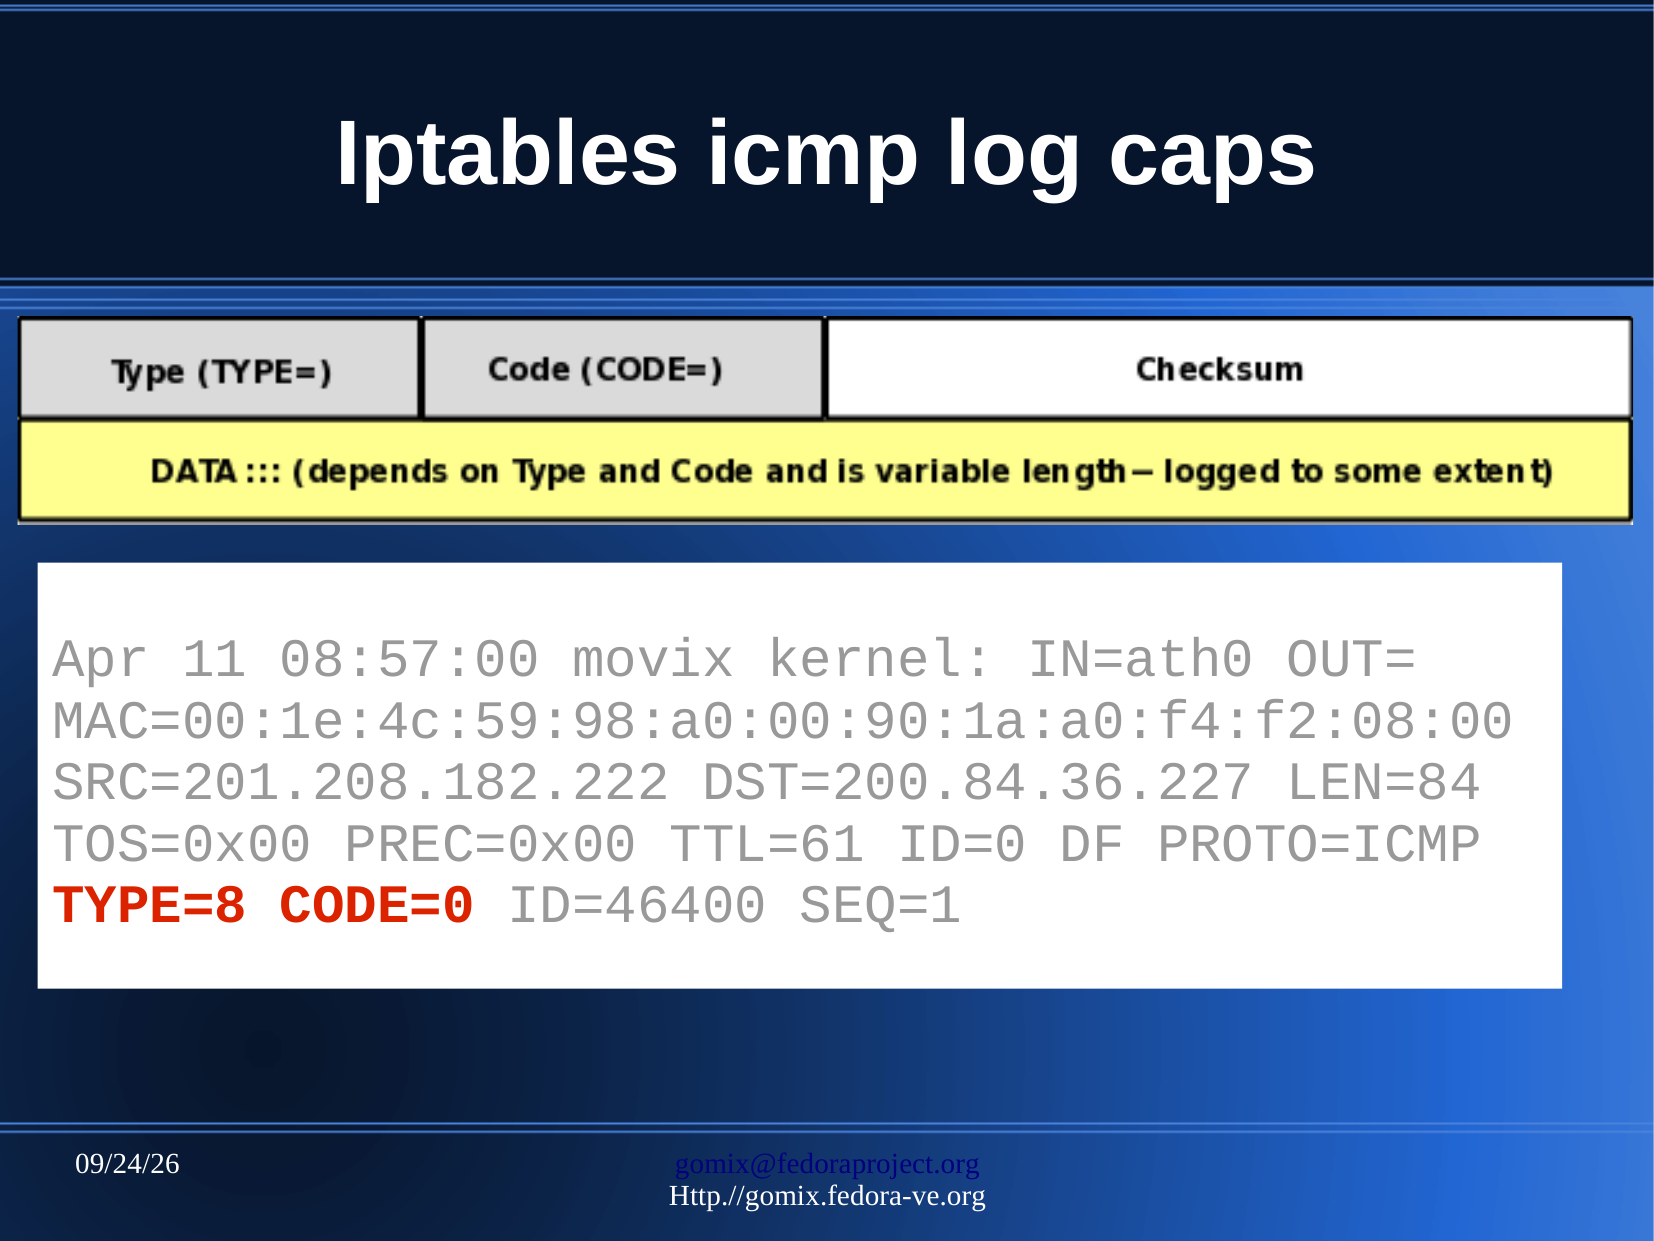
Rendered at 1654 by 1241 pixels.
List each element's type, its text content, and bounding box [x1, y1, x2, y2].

title Iptables icmp log caps [82, 49, 1571, 257]
picture [0, 0, 1654, 1241]
text_box Apr 11 08:57:00 movix kernel: IN=ath0 OUT= MAC=00:1e:4c:59:98:a0:00:90:1a:a0:f4:f2:08:00 SRC=201.208.182.222 DST=200.84.36.227 LEN=84 TOS=0x00 PREC=0x00 TTL=61 ID=0 DF PROTO=ICMP TYPE=8 CODE=0 ID=46400 SEQ=1 [37, 562, 1563, 989]
